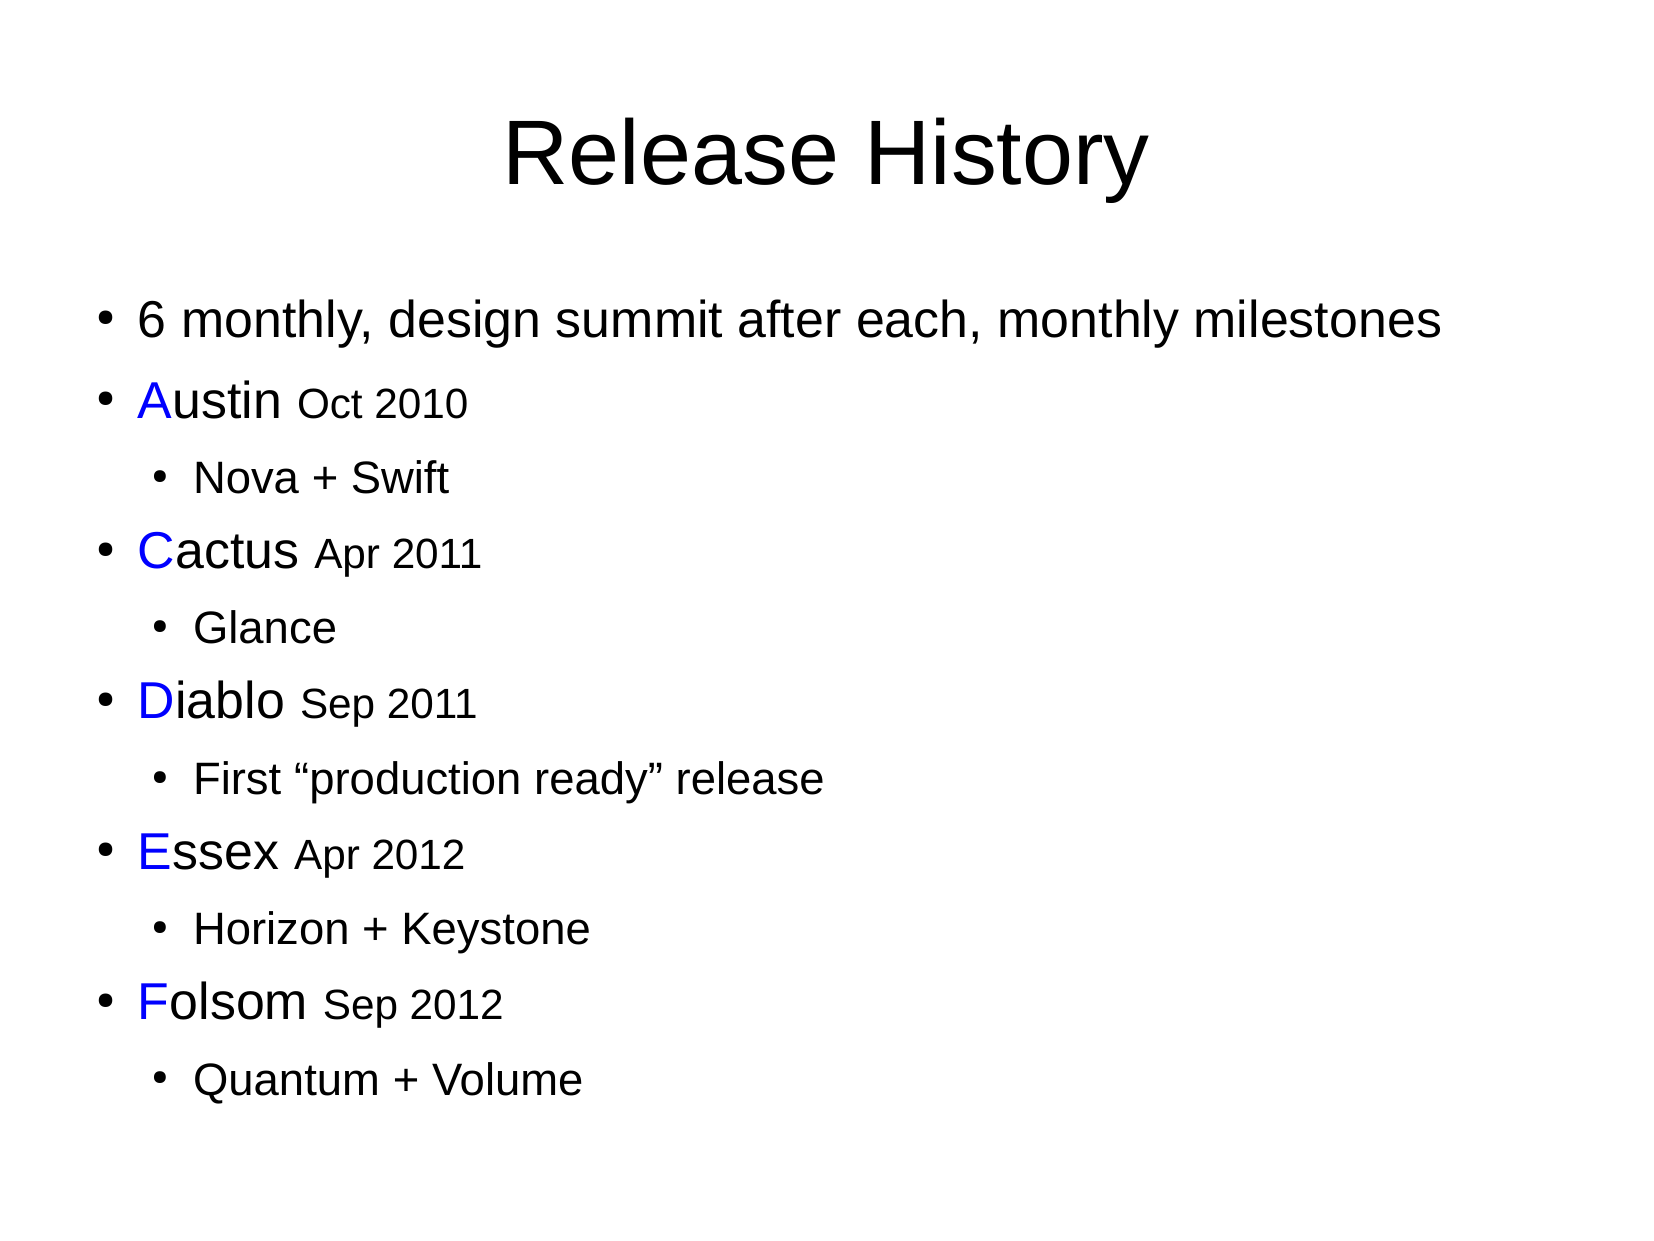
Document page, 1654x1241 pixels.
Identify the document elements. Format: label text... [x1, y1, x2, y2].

title Release History [82, 49, 1571, 257]
list 6 monthly, design summit after each, monthly milestones Austin Oct 2010 Nova + Swift Cactus Apr 2011 Glance Diablo Sep 2011 First “production ready” release Essex Apr 2012 Horizon + Keystone Folsom Sep 2012 Quantum + Volume [82, 290, 1571, 1109]
